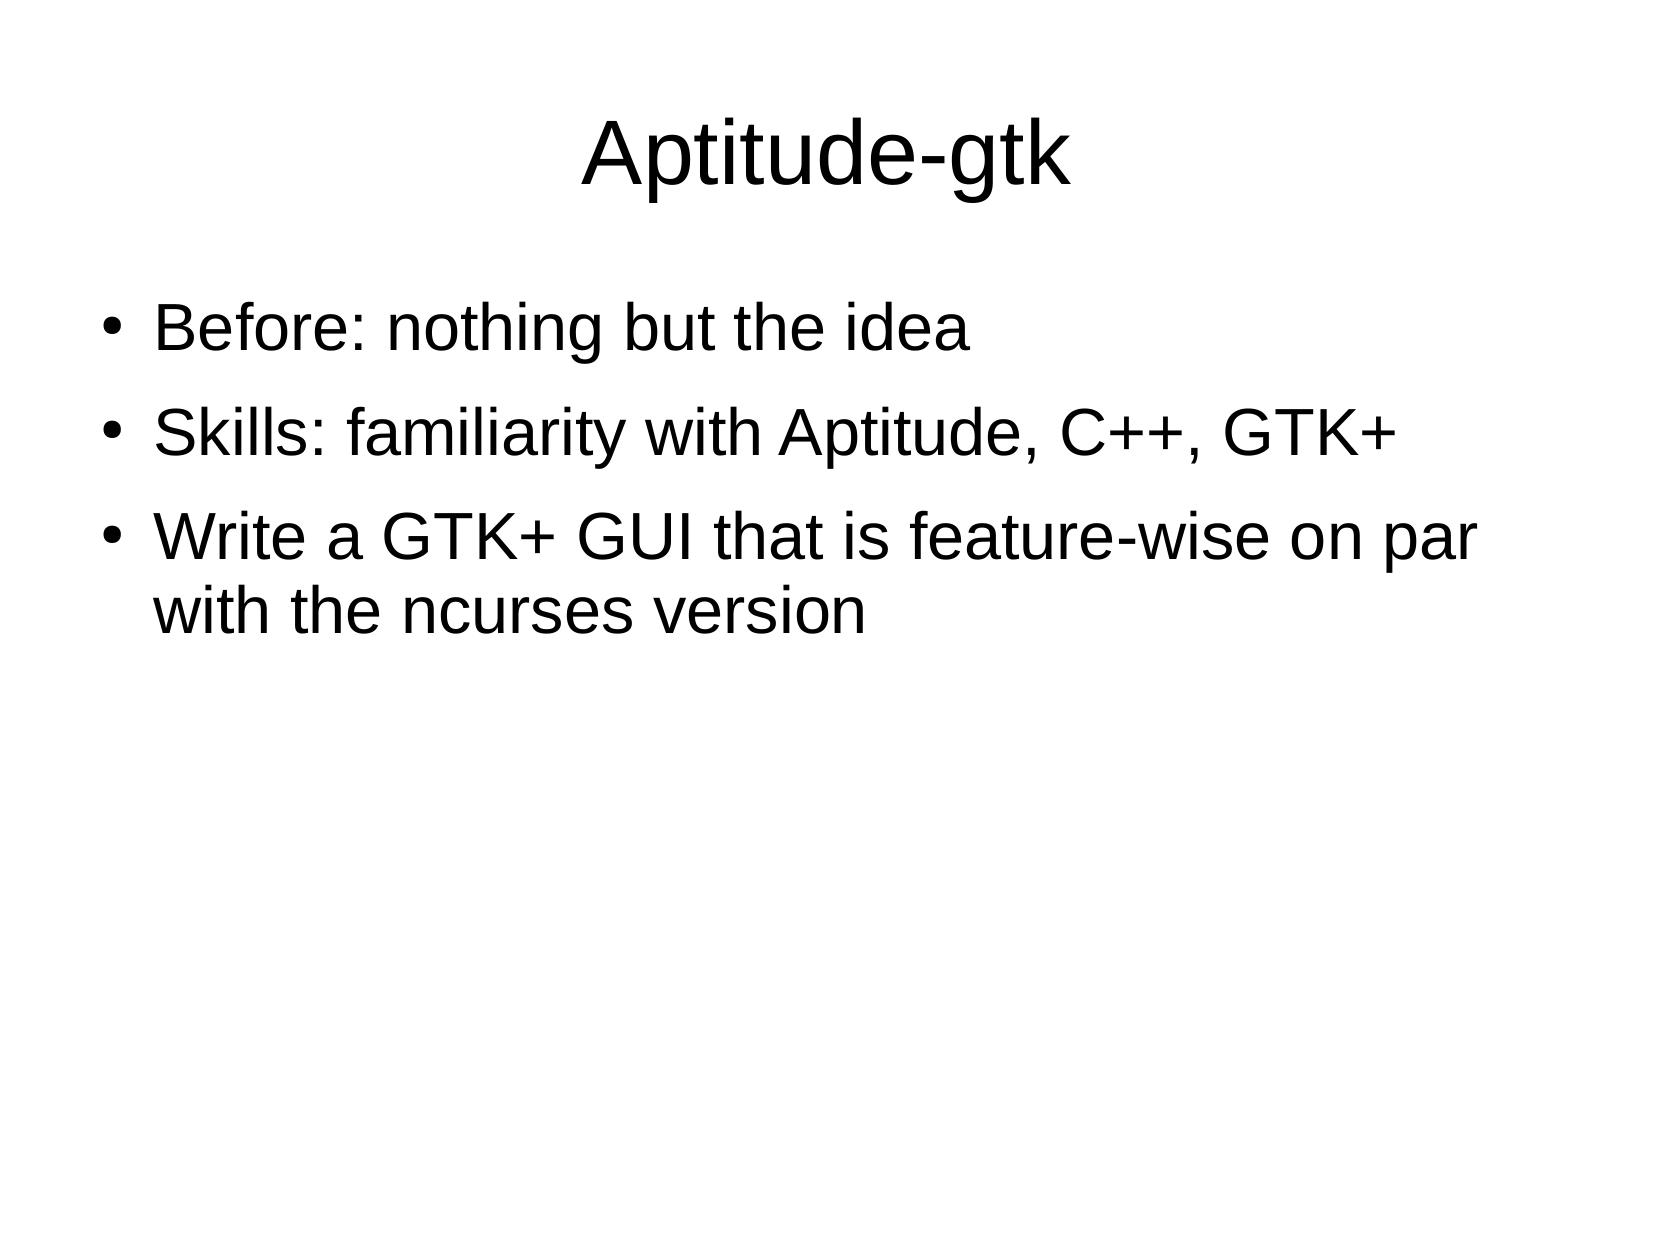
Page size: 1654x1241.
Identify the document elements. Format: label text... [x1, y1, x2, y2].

title Aptitude-gtk [82, 49, 1571, 257]
list Before: nothing but the idea Skills: familiarity with Aptitude, C++, GTK+ Write a GTK+ GUI that is feature-wise on par with the ncurses version [82, 290, 1571, 1109]
